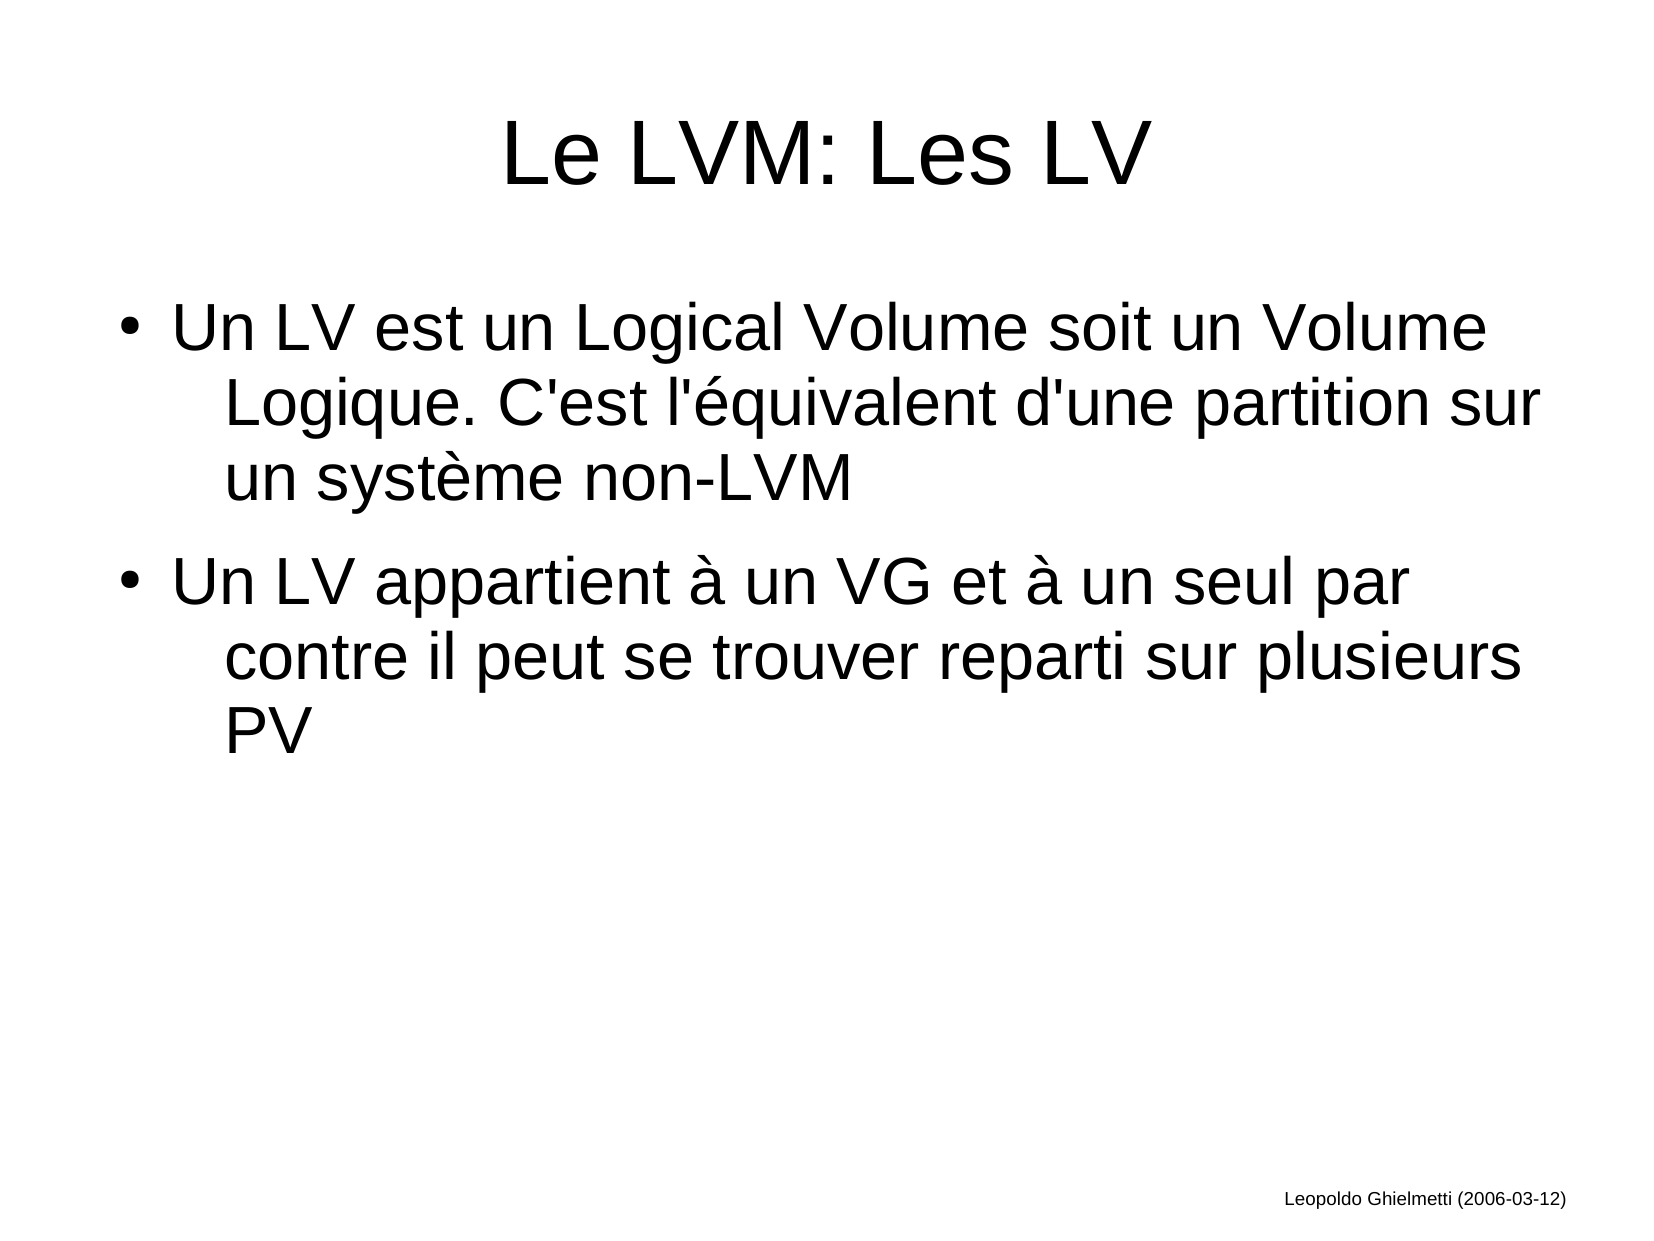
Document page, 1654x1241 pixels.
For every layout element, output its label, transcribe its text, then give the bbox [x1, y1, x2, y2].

text_box Leopoldo Ghielmetti (2006-03-12) [1269, 1181, 1595, 1217]
list Un LV est un Logical Volume soit un Volume Logique. C'est l'équivalent d'une partition sur un système non-LVM Un LV appartient à un VG et à un seul par contre il peut se trouver reparti sur plusieurs PV [82, 290, 1571, 1109]
title Le LVM: Les LV [82, 49, 1571, 257]
